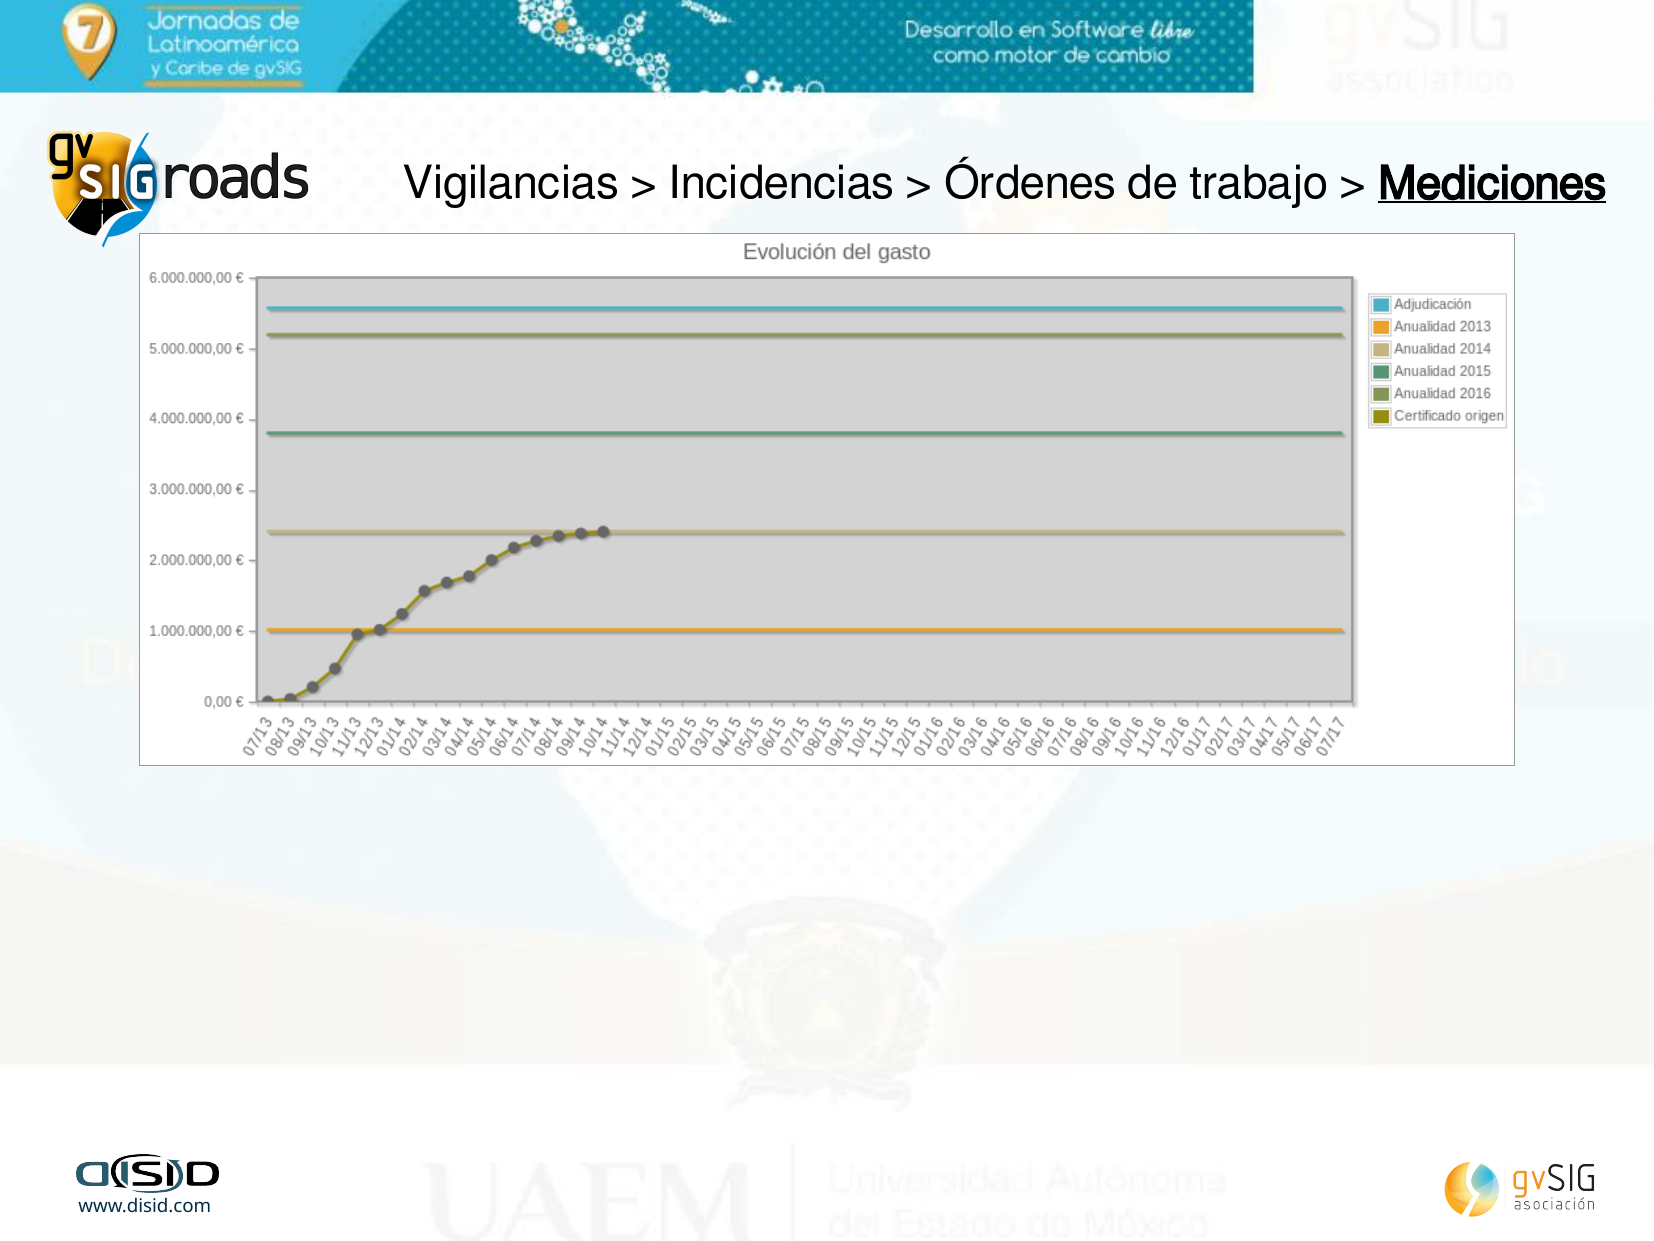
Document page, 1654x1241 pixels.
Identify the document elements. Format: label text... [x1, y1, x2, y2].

picture [0, 0, 1654, 1241]
title Vigilancias > Incidencias > Órdenes de trabajo > Mediciones [314, 131, 1607, 234]
